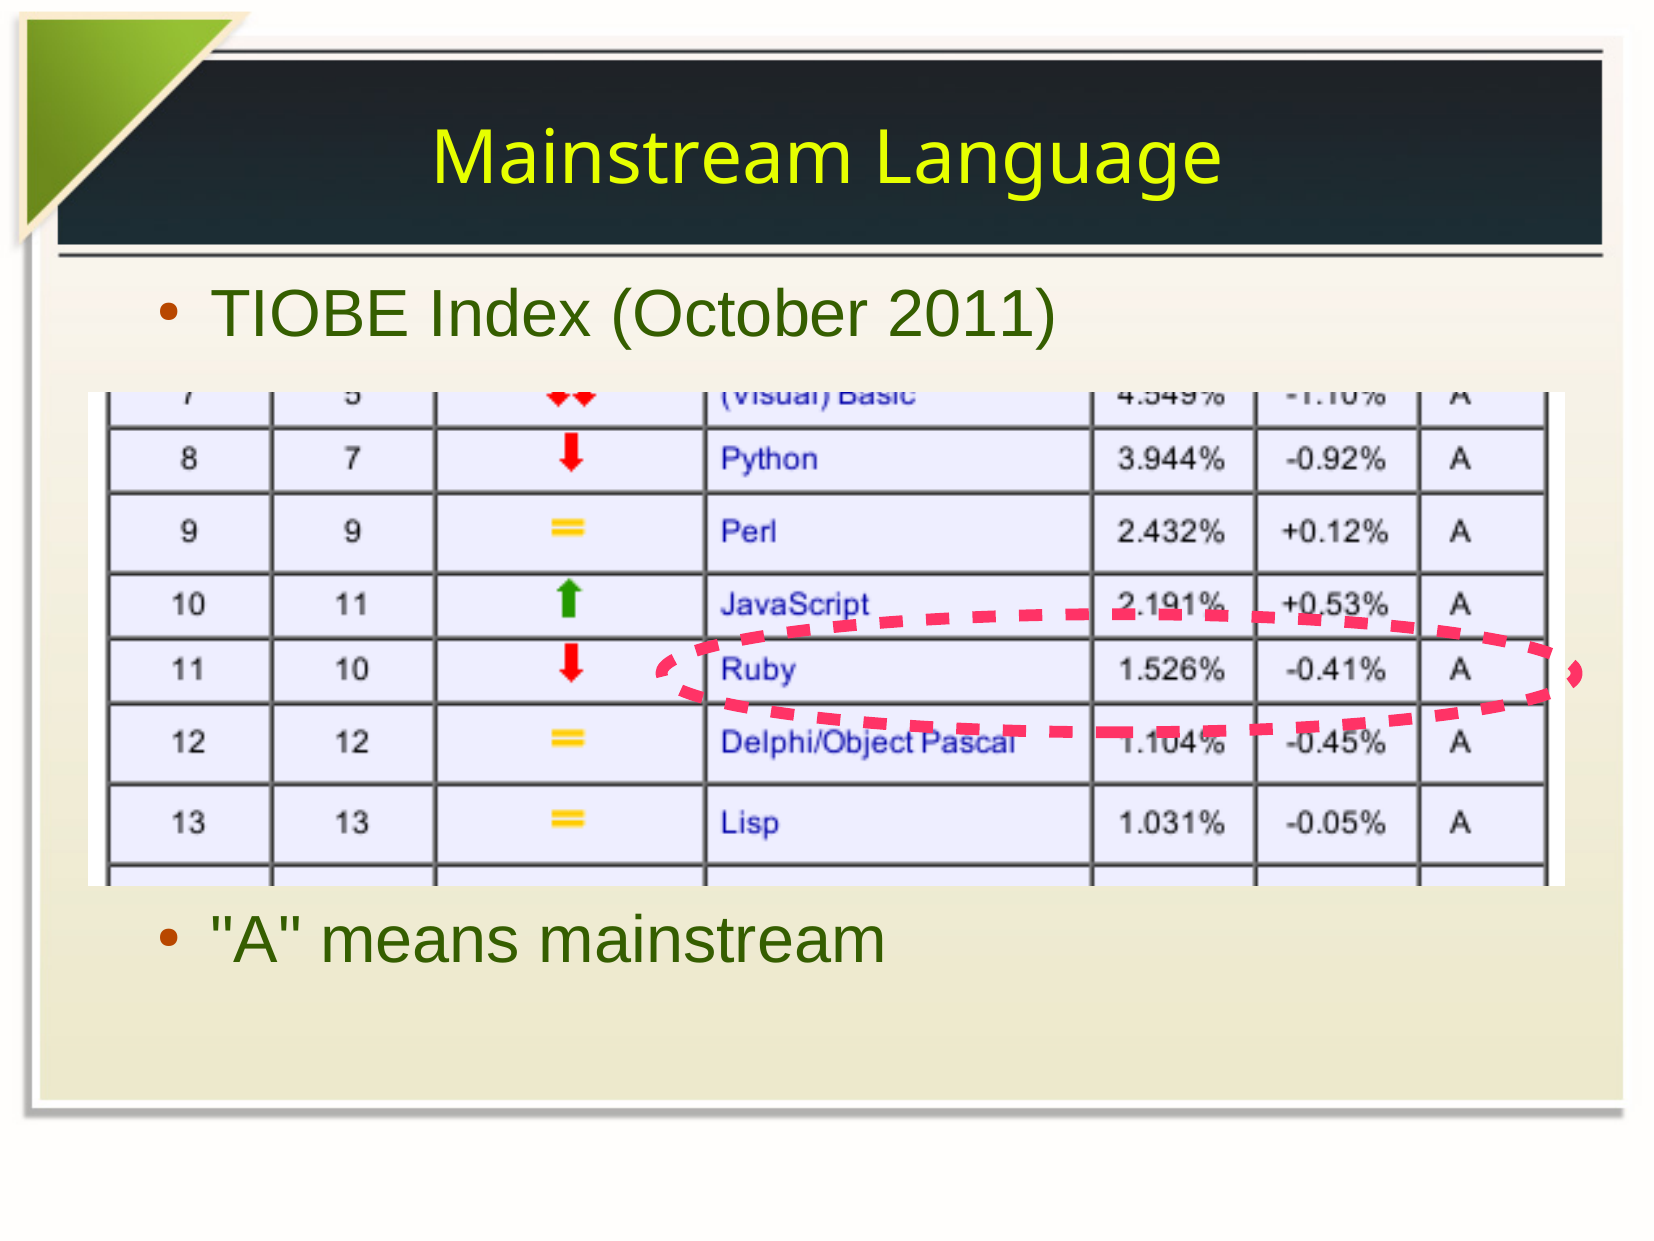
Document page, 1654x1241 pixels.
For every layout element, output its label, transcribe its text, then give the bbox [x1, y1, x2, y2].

picture [0, 0, 1654, 1241]
list TIOBE Index (October 2011) "A" means mainstream [121, 276, 1534, 392]
list TIOBE Index (October 2011) "A" means mainstream [121, 886, 1534, 1087]
title Mainstream Language [121, 73, 1534, 237]
